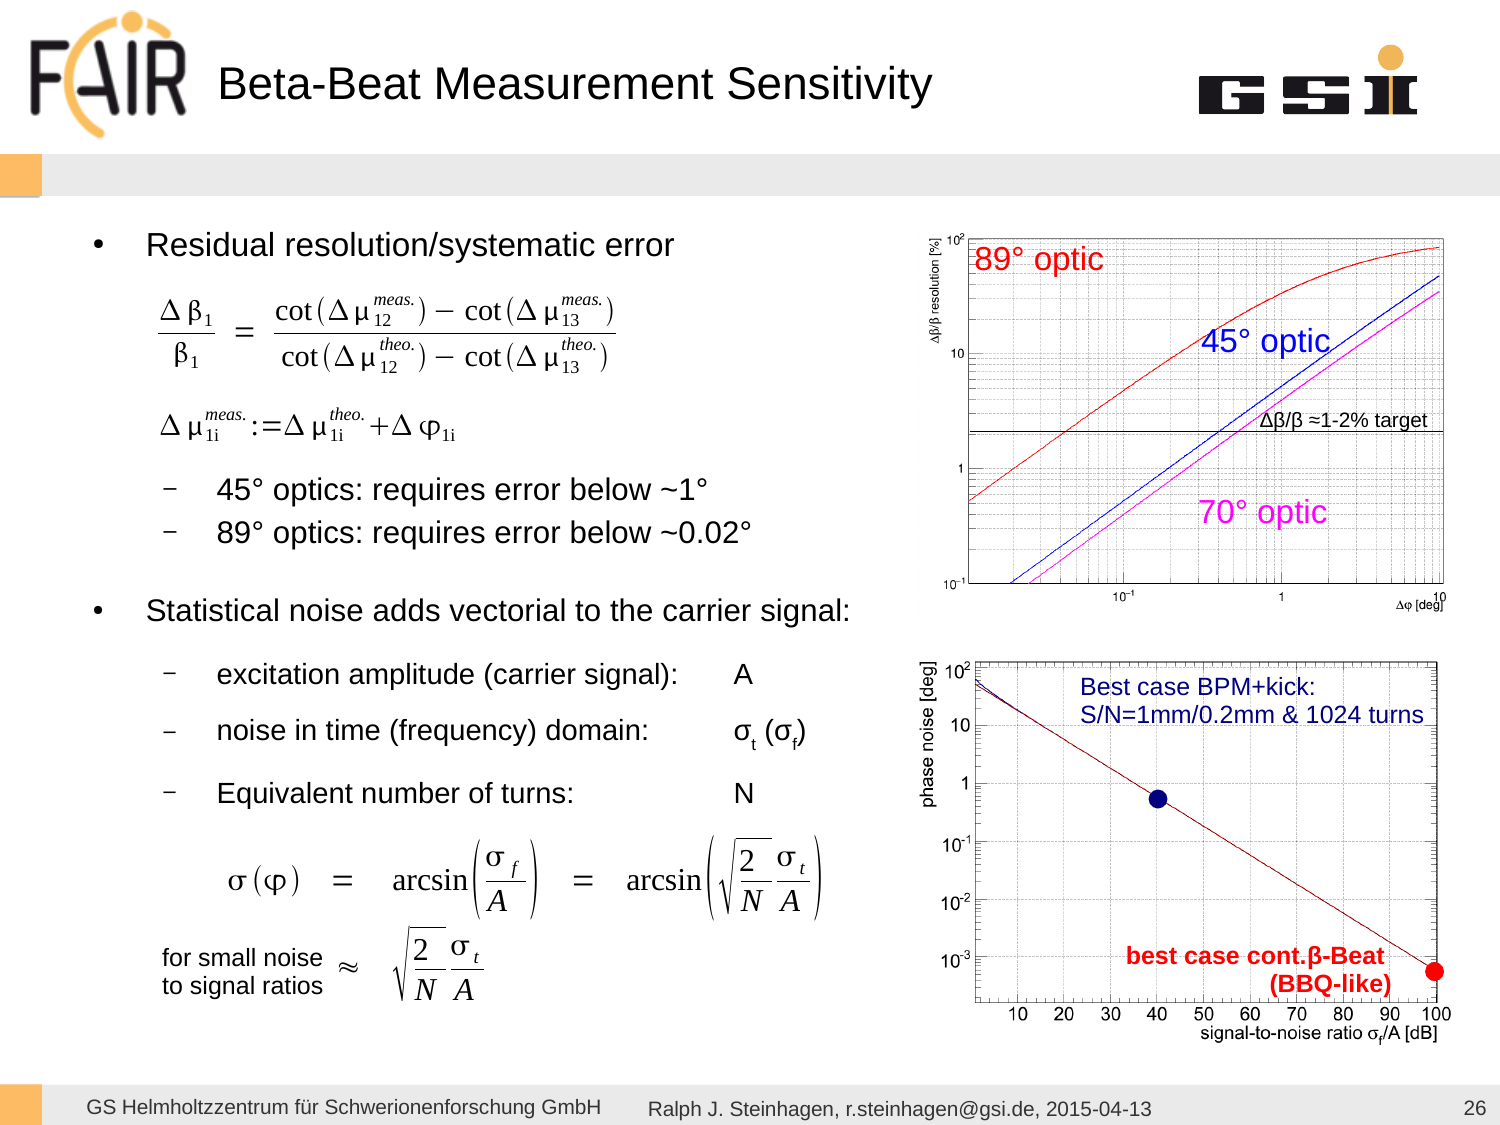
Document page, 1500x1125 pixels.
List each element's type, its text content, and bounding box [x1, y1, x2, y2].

text_box best case cont.β-Beat (BBQ-like) [1111, 934, 1438, 1006]
picture [30, 9, 187, 141]
chart [218, 830, 832, 1008]
text_box [1438, 963, 1445, 981]
title Beta-Beat Measurement Sensitivity [217, 20, 1109, 147]
text_box Best case BPM+kick: S/N=1mm/0.2mm & 1024 turns [1065, 665, 1441, 754]
list Residual resolution/systematic error 45° optics: requires error below ~1° 89° optics: requires error below ~0.02° Statistical noise adds vectorial to the carrier signal: excitation amplitude (carrier signal): A noise in time (frequency) domain: σt (σf) Equivalent number of turns: N [75, 226, 1425, 1050]
text_box 45° optic [1186, 314, 1346, 367]
text_box 70° optic [1183, 486, 1343, 539]
picture [915, 230, 1453, 623]
text_box [1148, 789, 1168, 809]
text_box 89° optic [959, 233, 1120, 286]
picture [910, 654, 1453, 1050]
chart [149, 288, 625, 378]
text_box for small noise to signal ratios [147, 936, 347, 1008]
picture [1197, 42, 1419, 117]
chart [152, 403, 464, 446]
